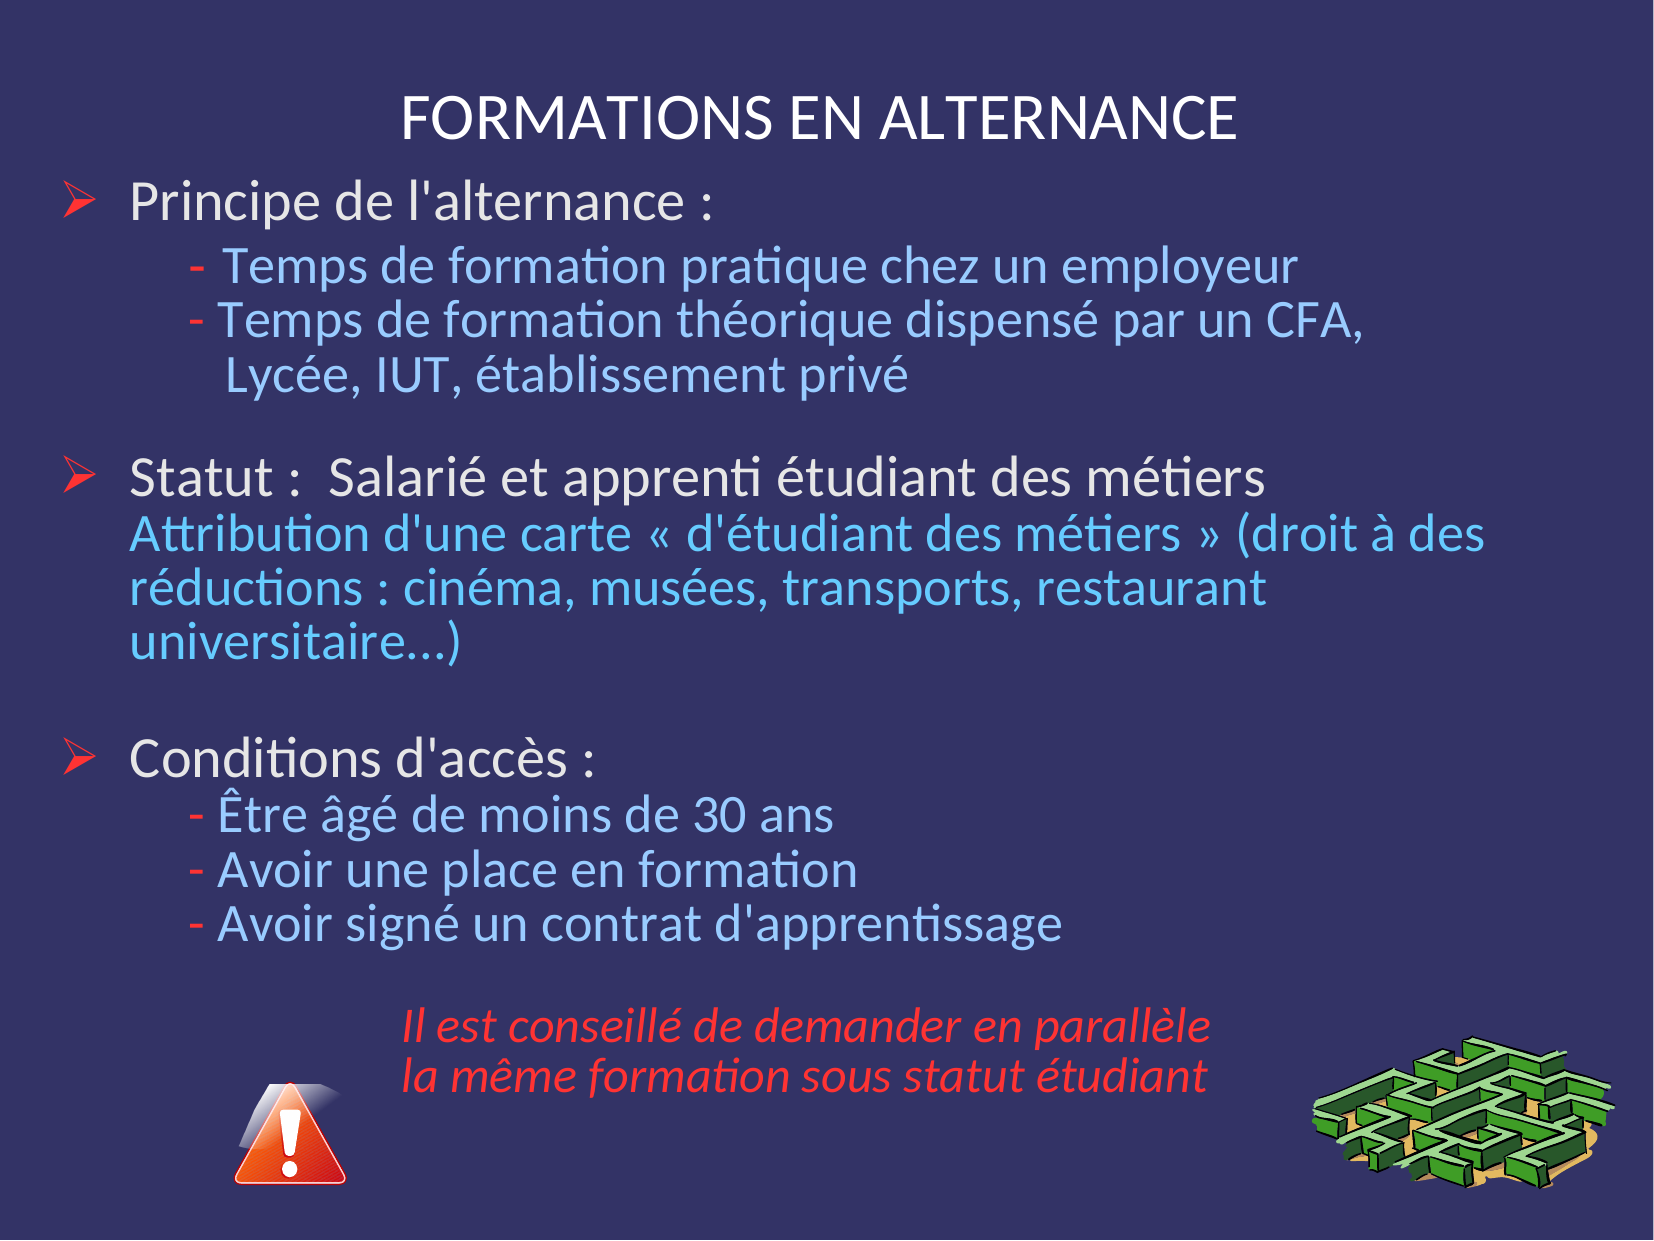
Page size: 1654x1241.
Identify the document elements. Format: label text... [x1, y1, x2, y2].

title FORMATIONS EN ALTERNANCE [121, 19, 1534, 118]
list Principe de l'alternance : - Temps de formation pratique chez un employeur - Temps de formation théorique dispensé par un CFA, Lycée, IUT, établissement privé Statut : Salarié et apprenti étudiant des métiers Attribution d'une carte « d'étudiant des métiers » (droit à des réductions : cinéma, musées, transports, restaurant universitaire...) Conditions d'accès : - Être âgé de moins de 30 ans - Avoir une place en formation - Avoir signé un contrat d'apprentissage Il est conseillé de demander en parallèle la même formation sous statut étudiant [47, 118, 1595, 1241]
picture [215, 1055, 367, 1217]
